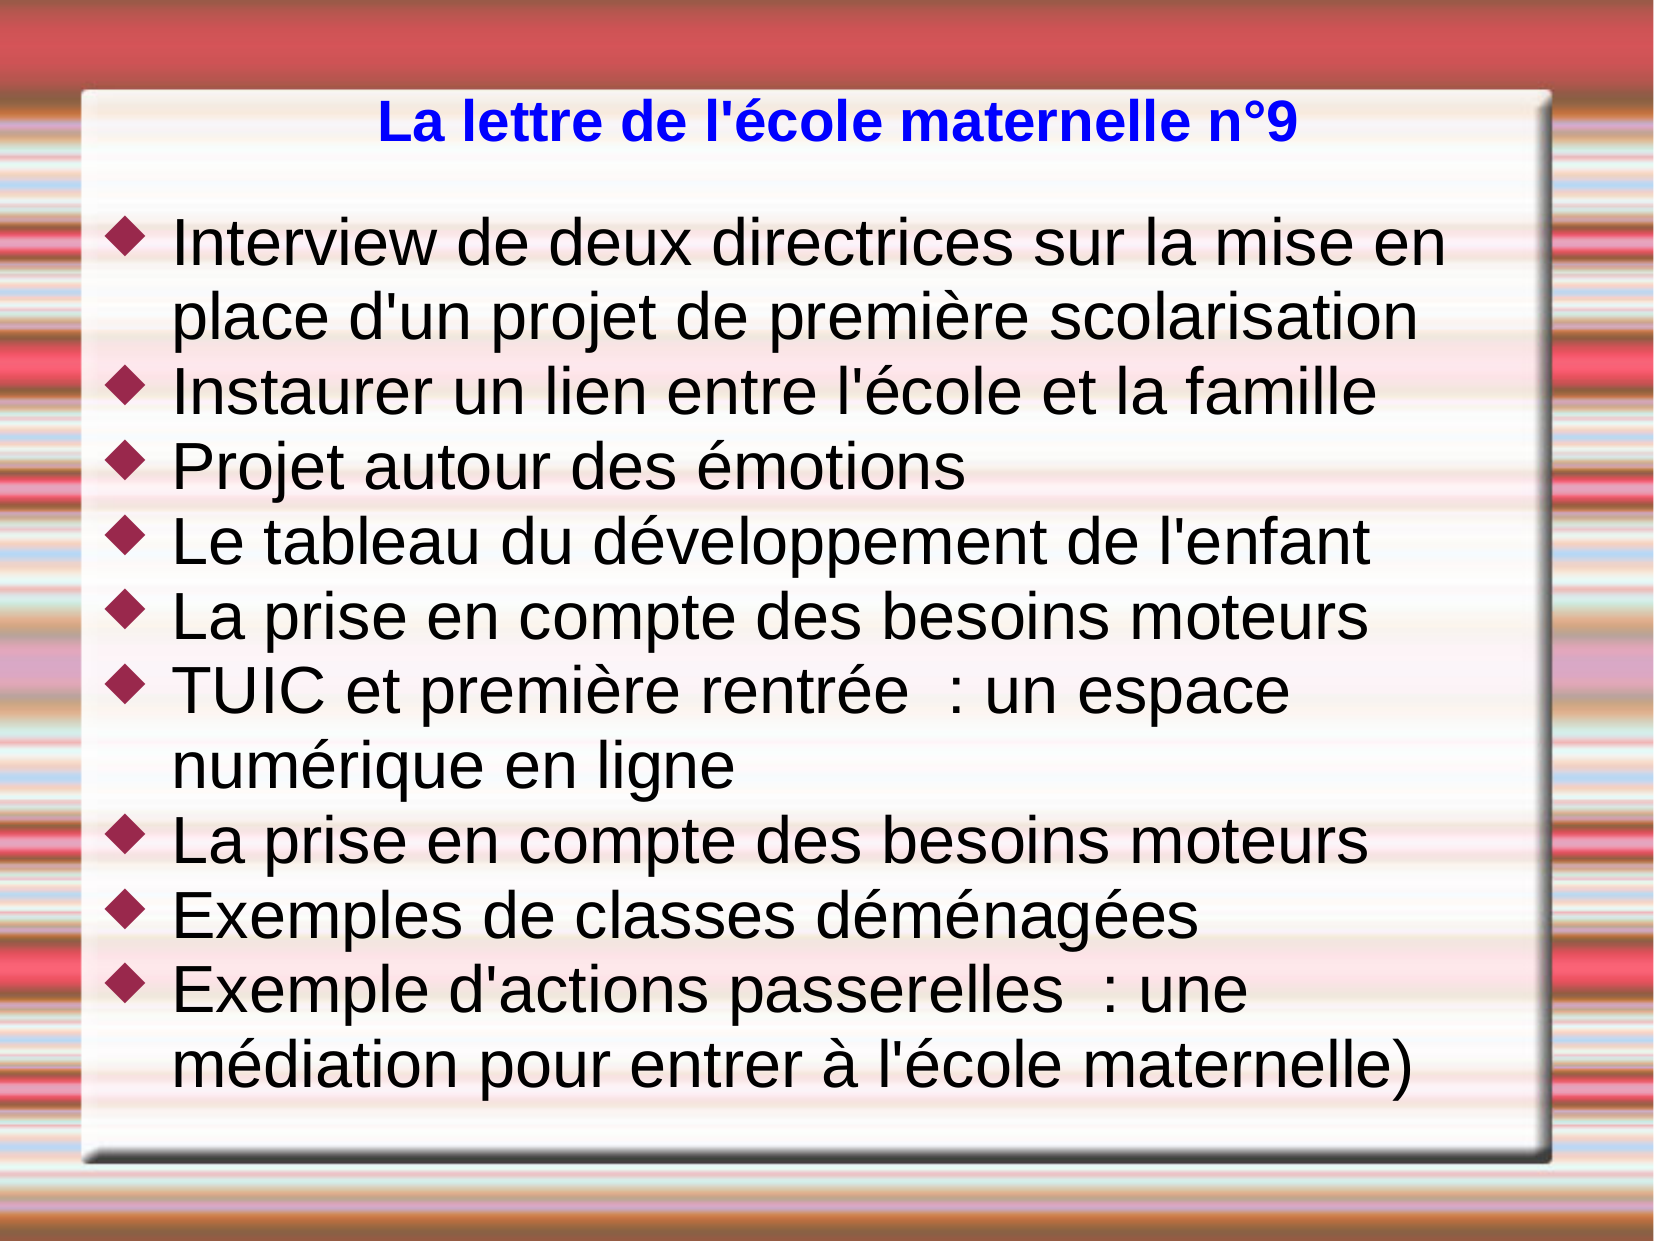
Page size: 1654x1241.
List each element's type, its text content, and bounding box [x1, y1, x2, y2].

picture [0, 0, 1654, 1241]
list La lettre de l'école maternelle n°9 Interview de deux directrices sur la mise en place d'un projet de première scolarisation Instaurer un lien entre l'école et la famille Projet autour des émotions Le tableau du développement de l'enfant La prise en compte des besoins moteurs TUIC et première rentrée : un espace numérique en ligne La prise en compte des besoins moteurs Exemples de classes déménagées Exemple d'actions passerelles : une médiation pour entrer à l'école maternelle) [88, 88, 1506, 1195]
